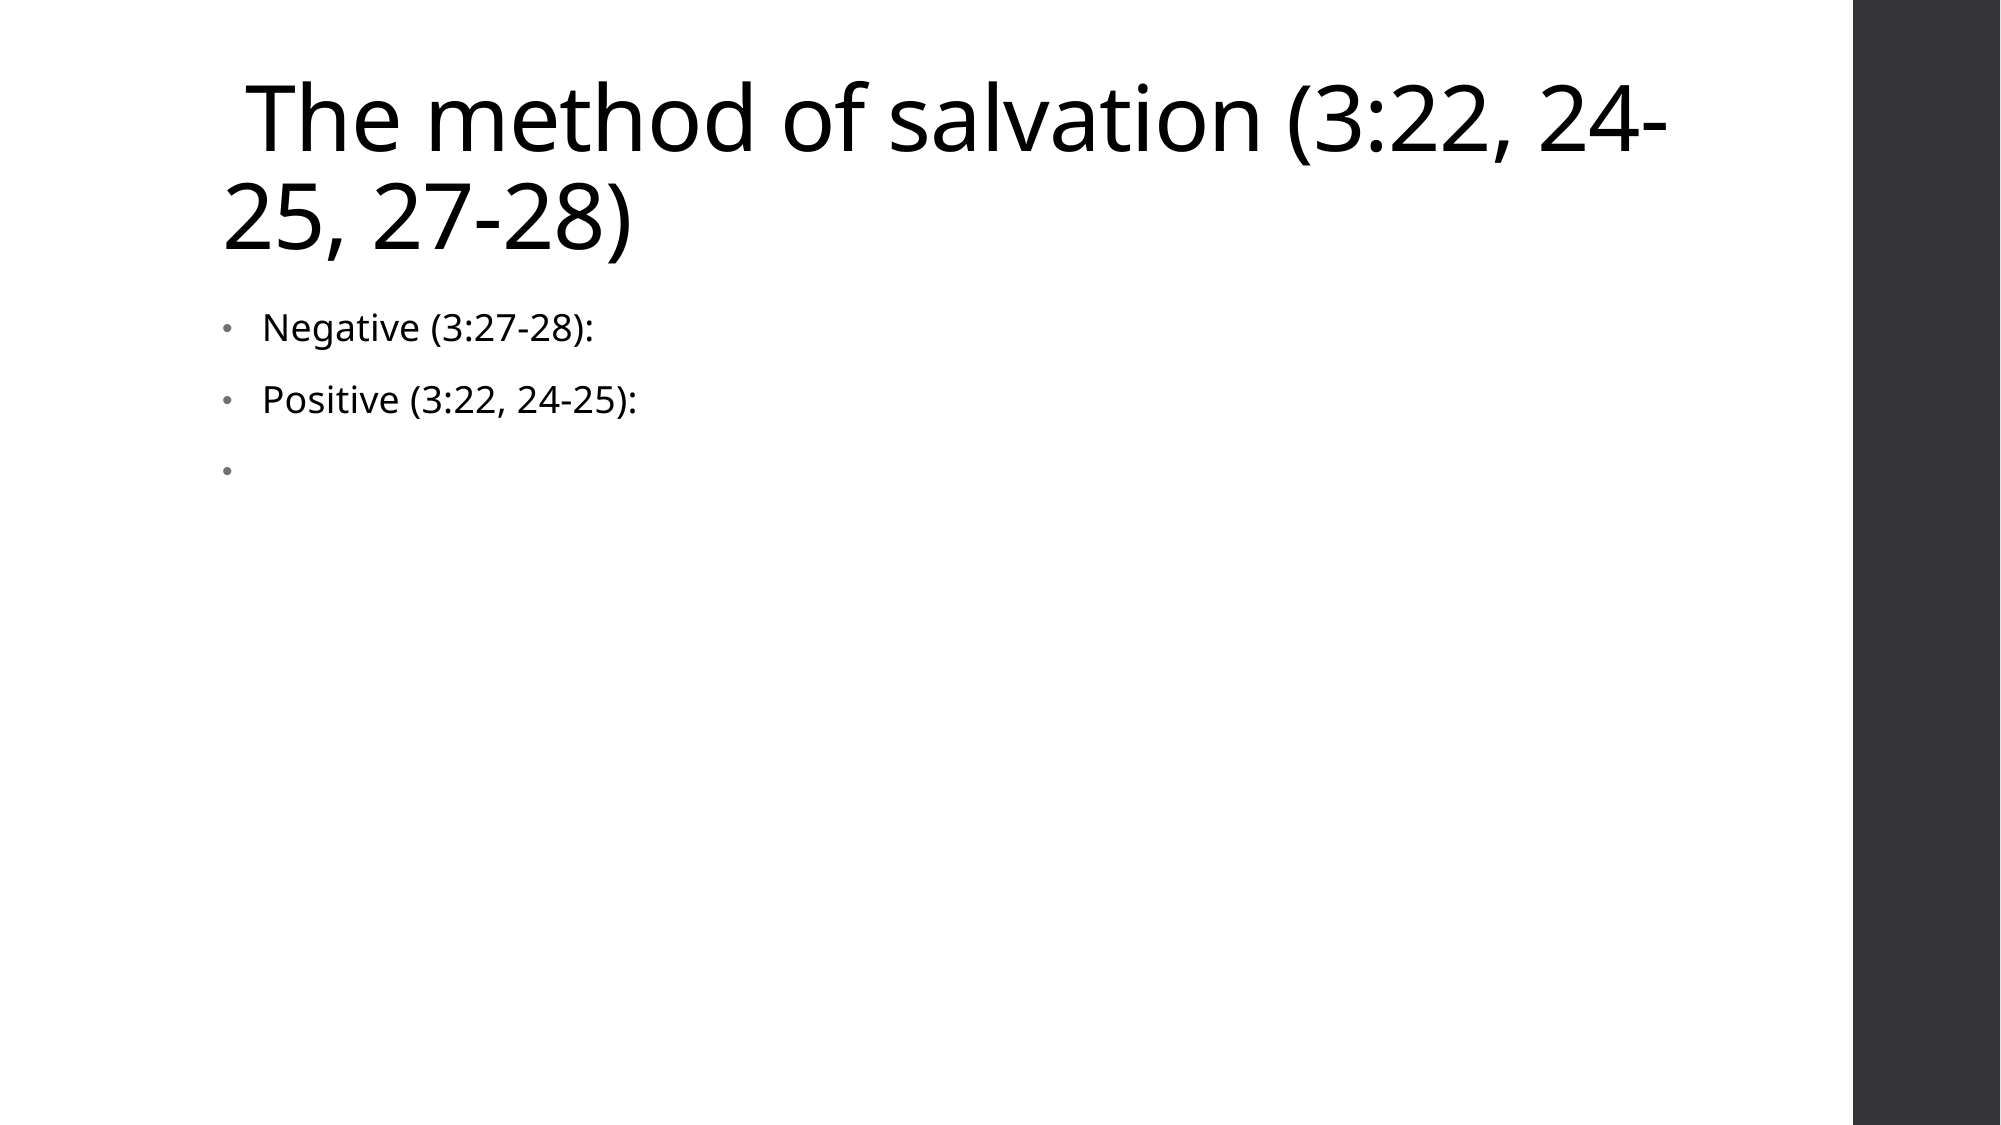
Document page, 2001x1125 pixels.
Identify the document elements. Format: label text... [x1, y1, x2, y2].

list Negative (3:27-28): Positive (3:22, 24-25): [206, 299, 1617, 1014]
title The method of salvation (3:22, 24-25, 27-28) [206, 60, 1797, 278]
